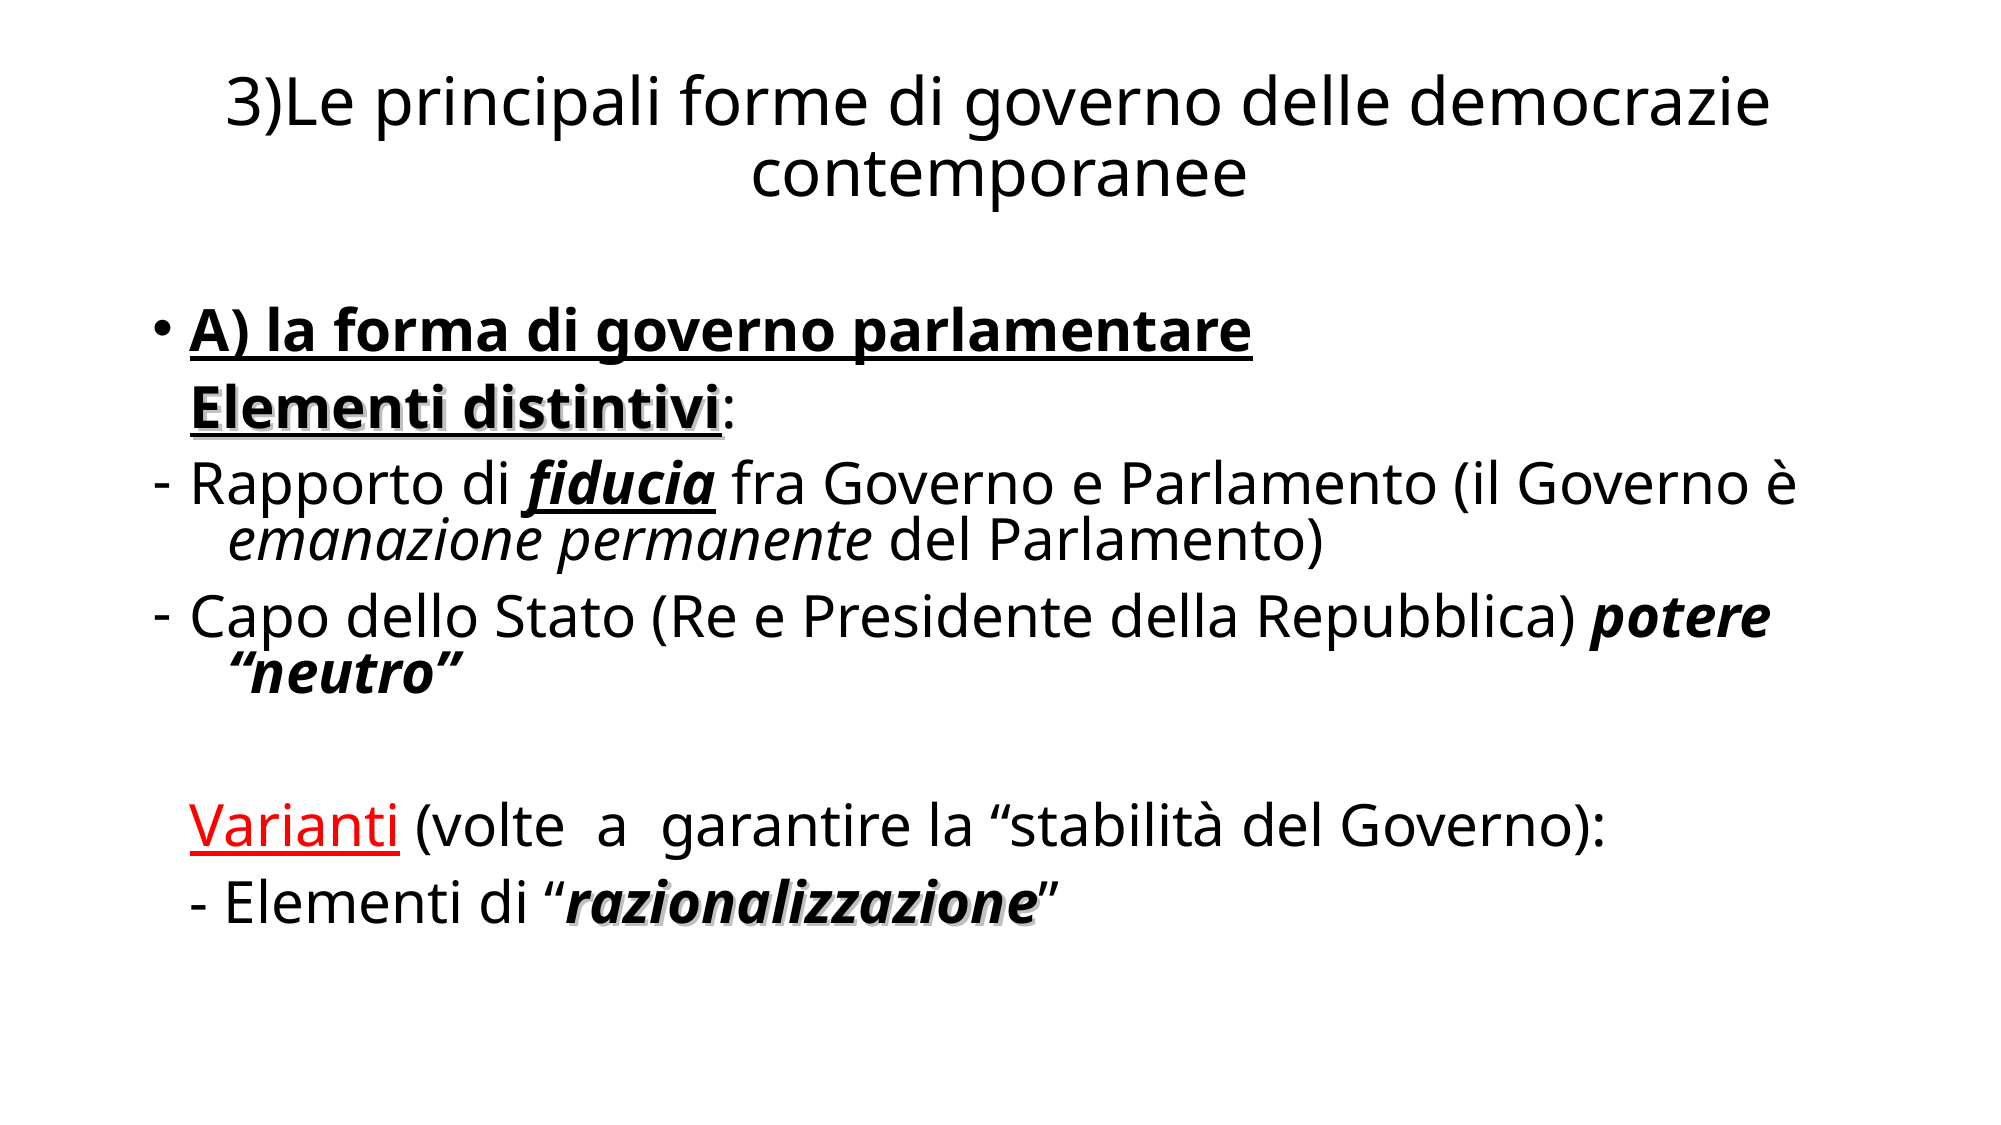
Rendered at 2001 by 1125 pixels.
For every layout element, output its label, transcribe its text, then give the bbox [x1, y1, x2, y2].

list A) la forma di governo parlamentare Elementi distintivi: Rapporto di fiducia fra Governo e Parlamento (il Governo è emanazione permanente del Parlamento) Capo dello Stato (Re e Presidente della Repubblica) potere “neutro” Varianti (volte a garantire la “stabilità del Governo): - Elementi di “razionalizzazione” [137, 299, 1863, 1014]
title 3)Le principali forme di governo delle democrazie contemporanee [137, 59, 1863, 278]
